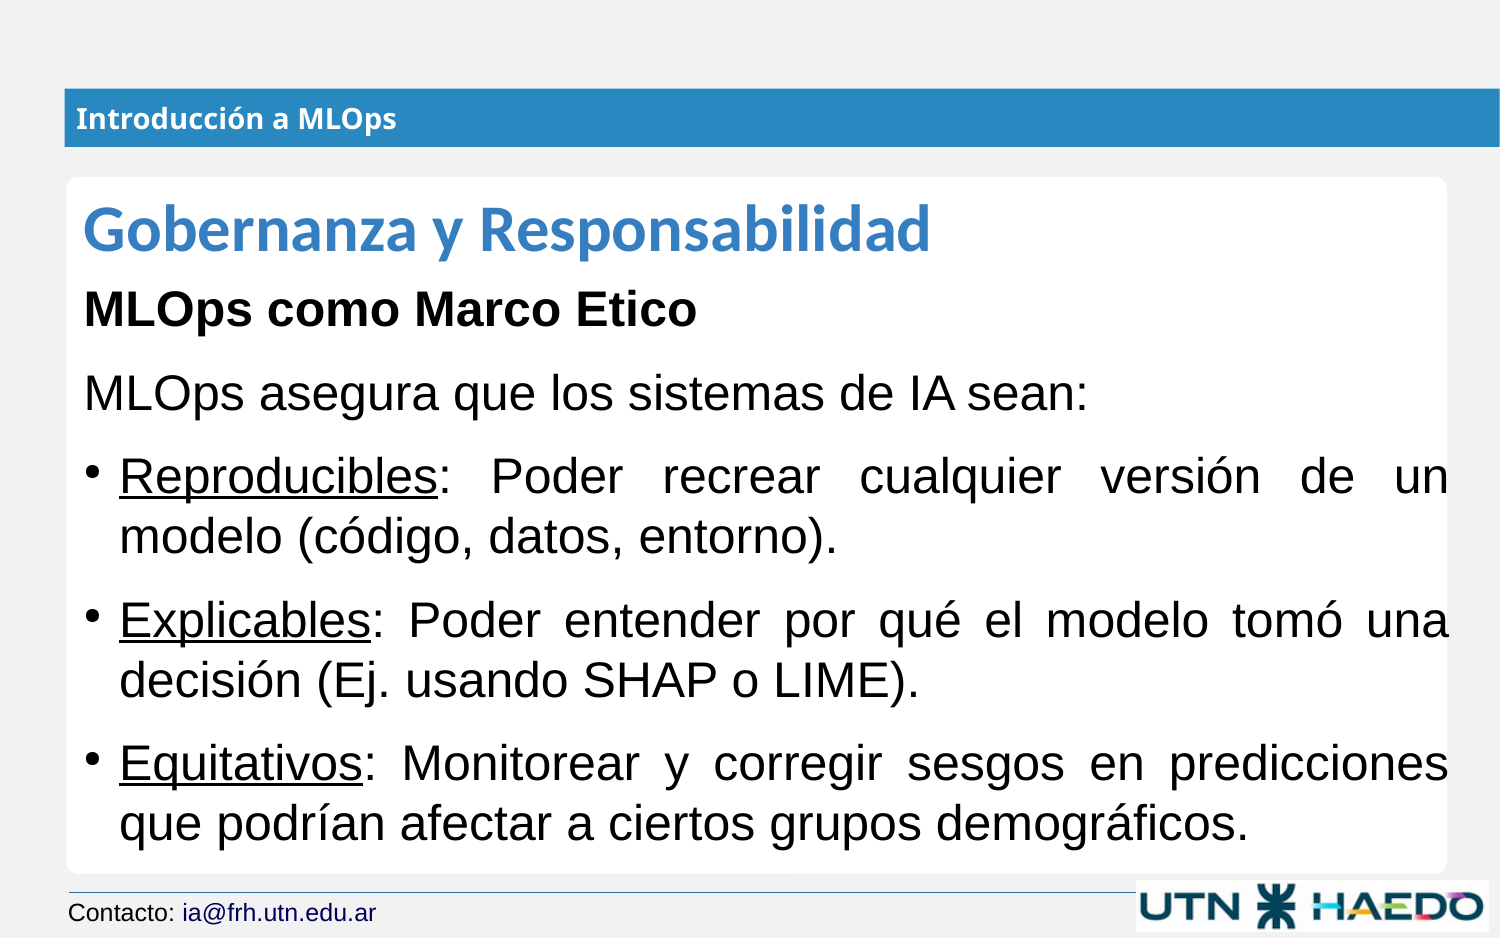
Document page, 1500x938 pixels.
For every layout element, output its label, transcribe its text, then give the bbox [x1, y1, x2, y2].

text_box Introducción a MLOps [64, 88, 1500, 147]
text_box Gobernanza y Responsabilidad MLOps como Marco Etico MLOps asegura que los sistemas de IA sean: Reproducibles: Poder recrear cualquier versión de un modelo (código, datos, entorno). Explicables: Poder entender por qué el modelo tomó una decisión (Ej. usando SHAP o LIME). Equitativos: Monitorear y corregir sesgos en predicciones que podrían afectar a ciertos grupos demográficos. [68, 177, 1465, 874]
picture [1136, 880, 1489, 932]
